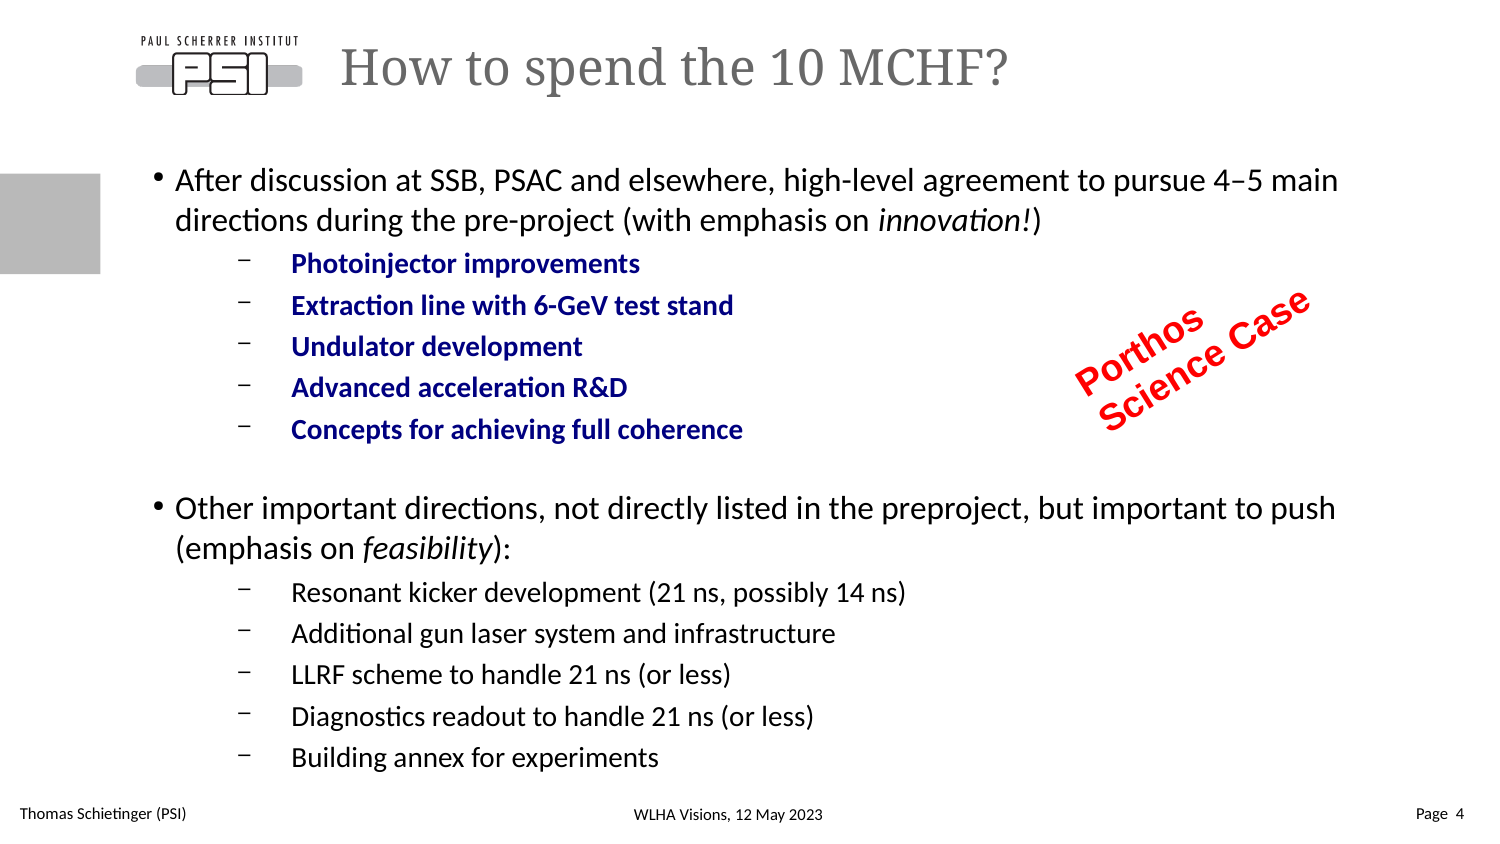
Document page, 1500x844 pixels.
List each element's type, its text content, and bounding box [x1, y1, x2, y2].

text_box Porthos Science Case [1052, 228, 1335, 456]
list After discussion at SSB, PSAC and elsewhere, high-level agreement to pursue 4–5 main directions during the pre-project (with emphasis on innovation!) Photoinjector improvements Extraction line with 6-GeV test stand Undulator development Advanced acceleration R&D Concepts for achieving full coherence Other important directions, not directly listed in the preproject, but important to push (emphasis on feasibility): Resonant kicker development (21 ns, possibly 14 ns) Additional gun laser system and infrastructure LLRF scheme to handle 21 ns (or less) Diagnostics readout to handle 21 ns (or less) Building annex for experiments [149, 157, 1450, 786]
title How to spend the 10 MCHF? [340, 35, 1442, 98]
